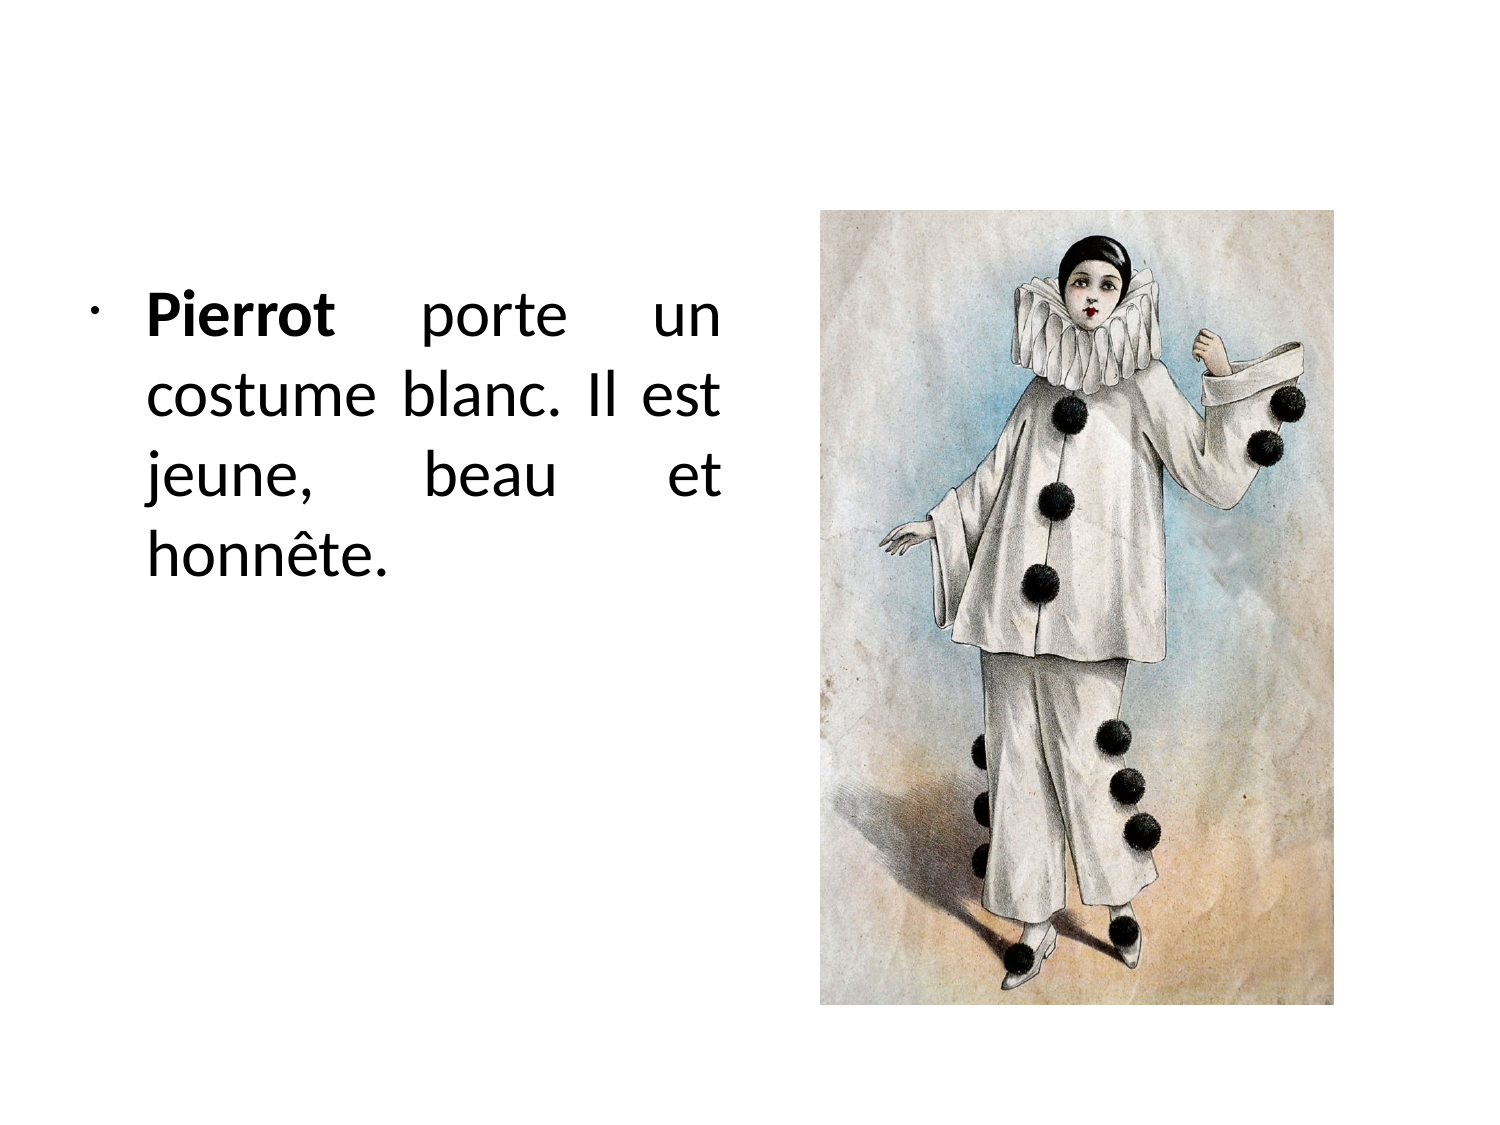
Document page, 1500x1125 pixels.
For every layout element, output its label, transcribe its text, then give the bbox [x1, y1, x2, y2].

list Pierrot porte un costume blanc. Il est jeune, beau et honnête. [75, 262, 738, 1005]
picture [820, 210, 1334, 1005]
